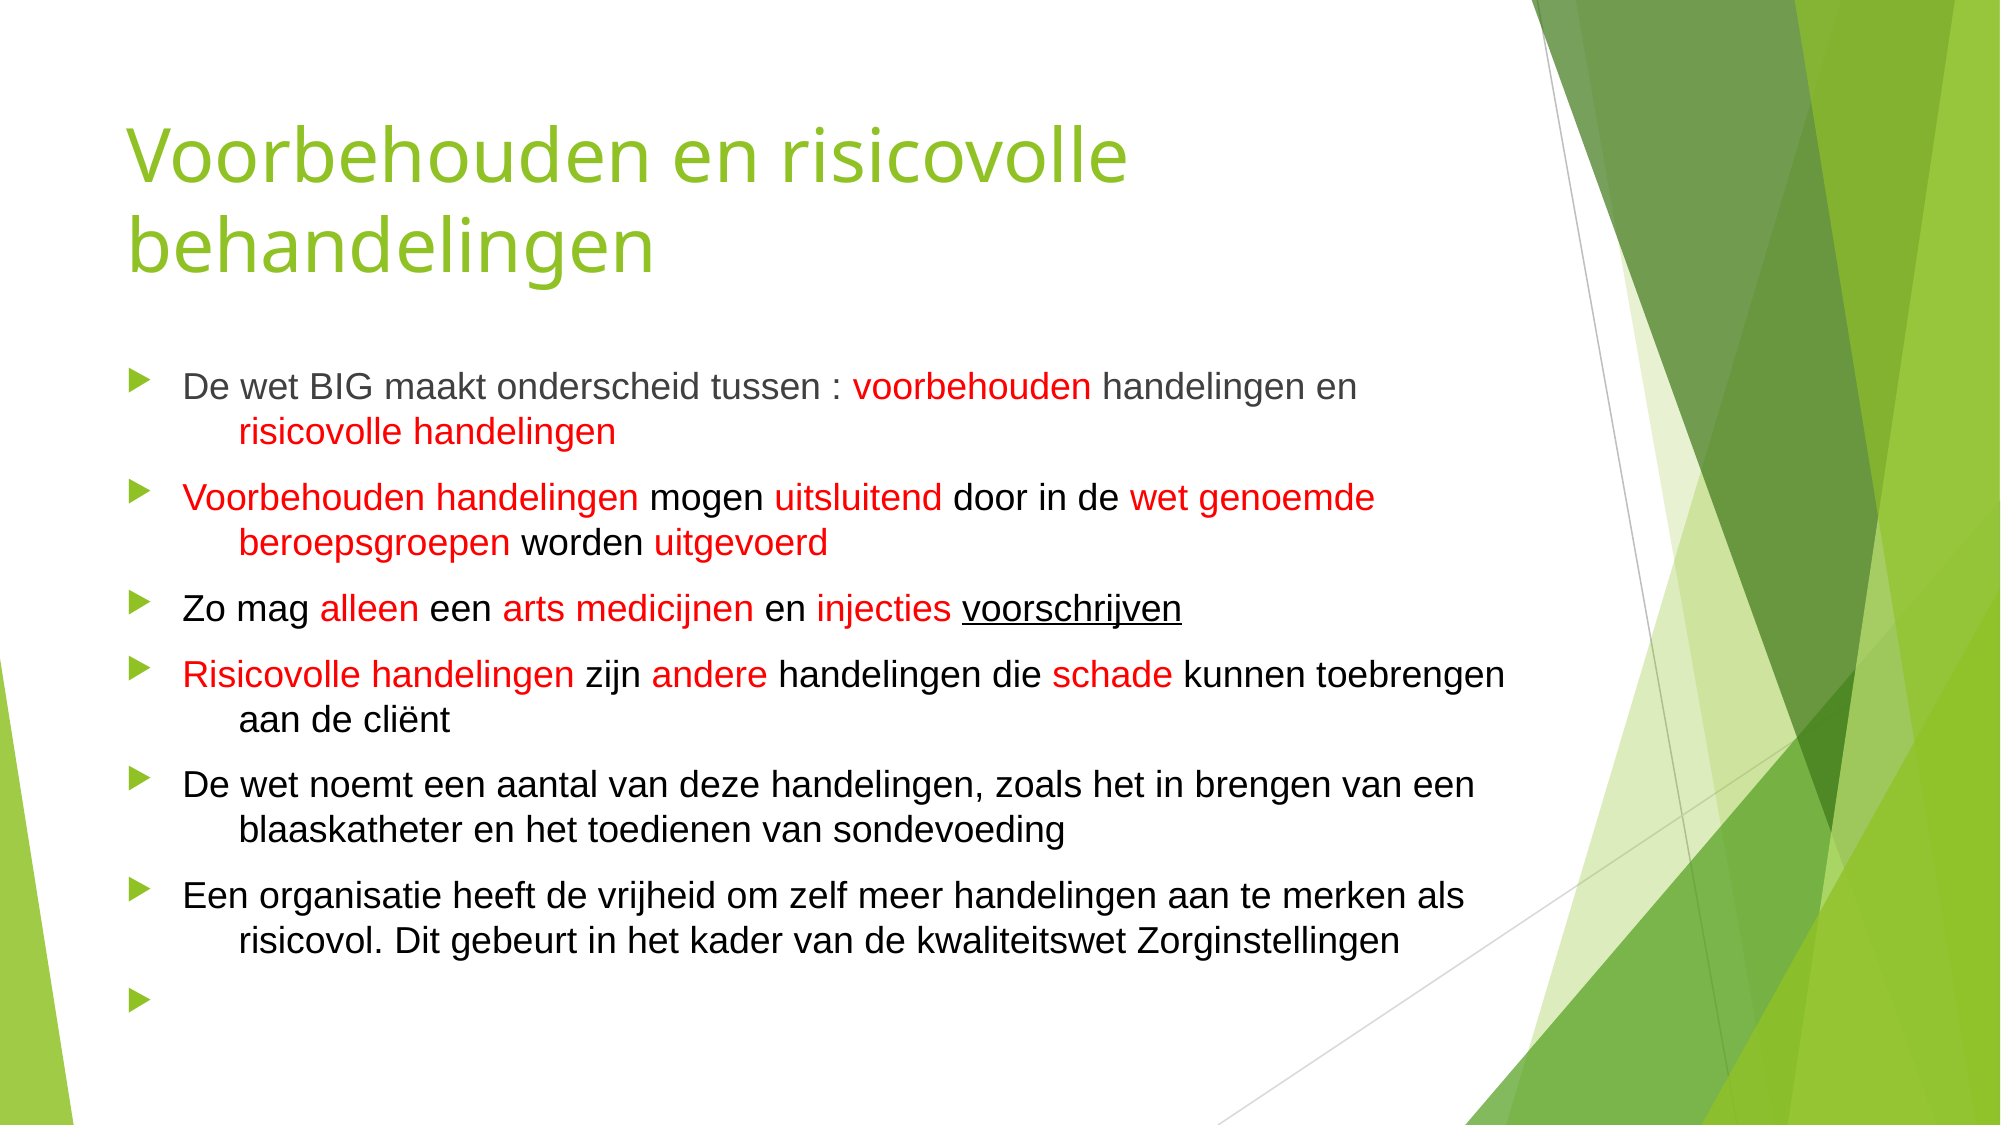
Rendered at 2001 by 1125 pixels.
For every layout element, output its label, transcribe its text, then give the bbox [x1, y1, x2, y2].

list De wet BIG maakt onderscheid tussen : voorbehouden handelingen en risicovolle handelingen Voorbehouden handelingen mogen uitsluitend door in de wet genoemde beroepsgroepen worden uitgevoerd Zo mag alleen een arts medicijnen en injecties voorschrijven Risicovolle handelingen zijn andere handelingen die schade kunnen toebrengen aan de cliënt De wet noemt een aantal van deze handelingen, zoals het in brengen van een blaaskatheter en het toedienen van sondevoeding Een organisatie heeft de vrijheid om zelf meer handelingen aan te merken als risicovol. Dit gebeurt in het kader van de kwaliteitswet Zorginstellingen [111, 354, 1522, 992]
title Voorbehouden en risicovolle behandelingen [111, 99, 1522, 317]
